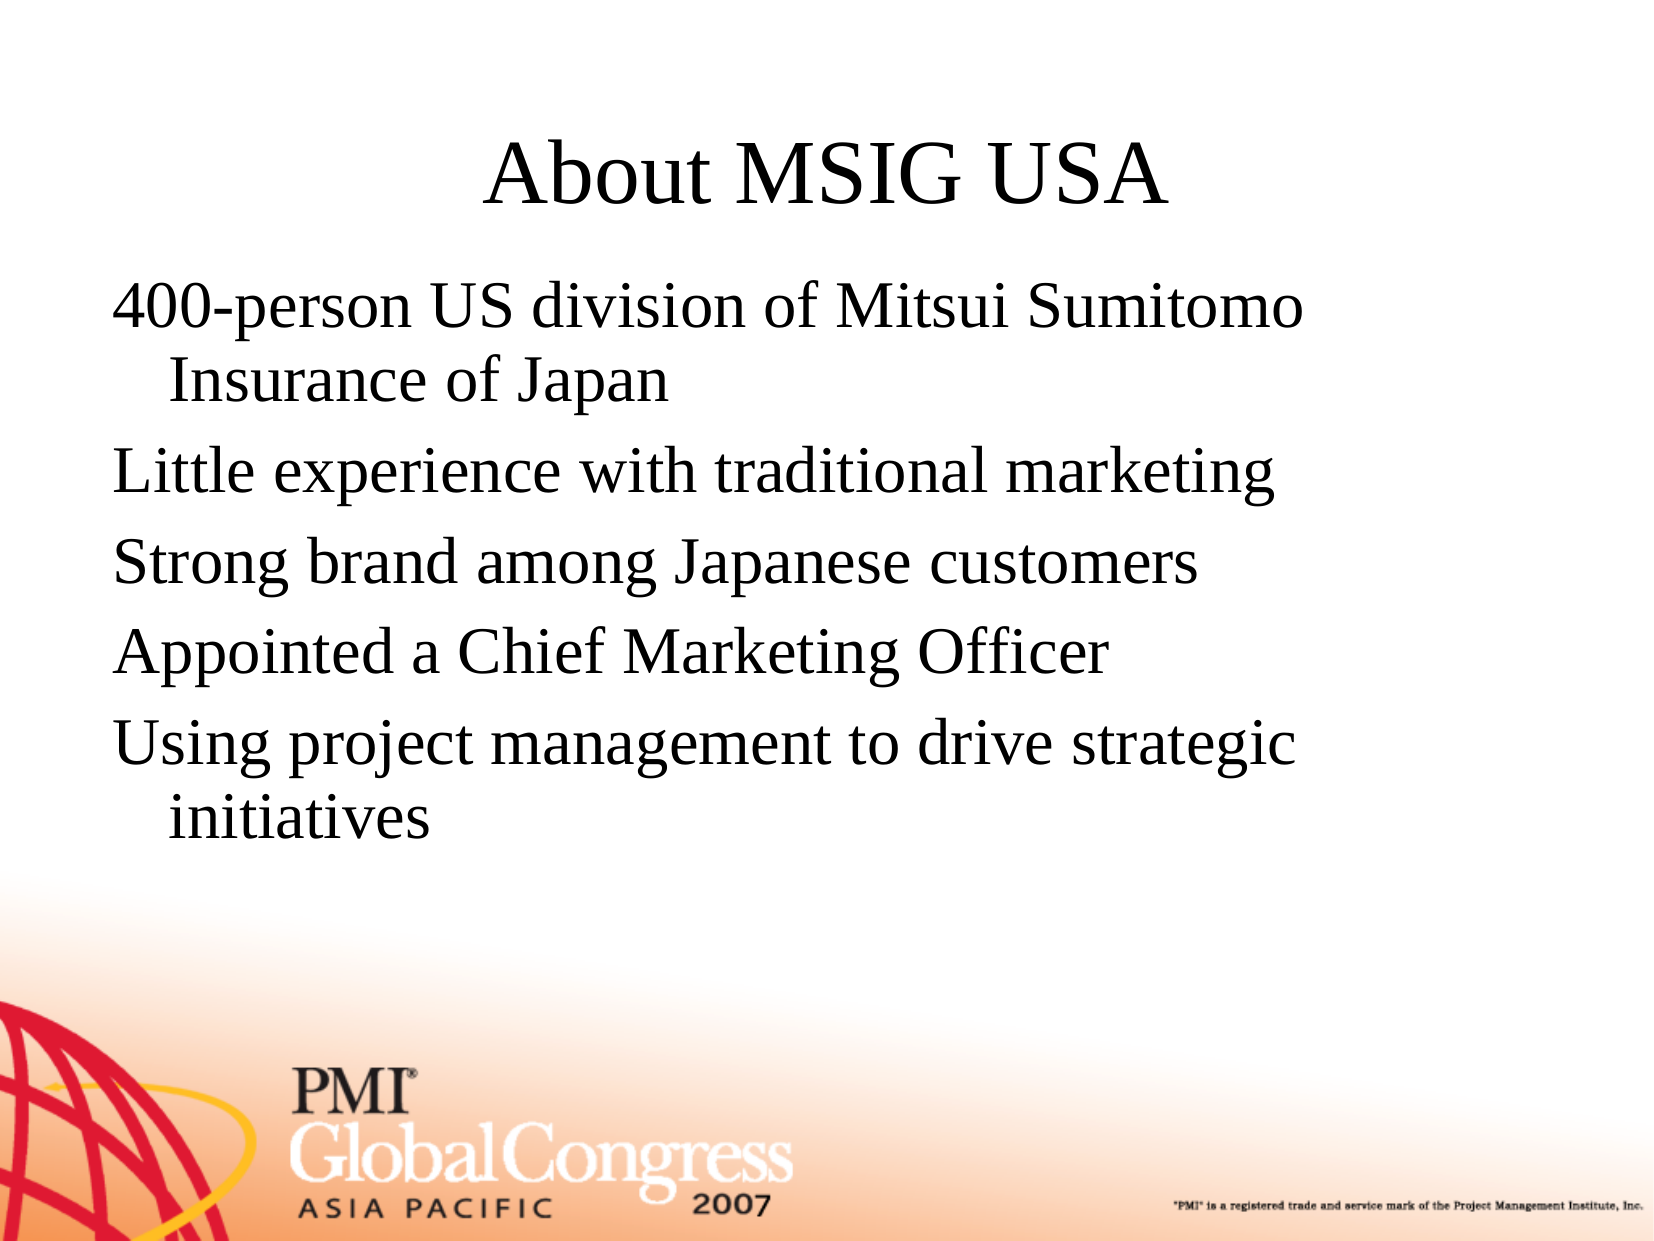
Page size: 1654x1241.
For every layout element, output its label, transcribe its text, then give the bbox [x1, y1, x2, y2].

title About MSIG USA [124, 69, 1530, 277]
list 400-person US division of Mitsui Sumitomo Insurance of Japan Little experience with traditional marketing Strong brand among Japanese customers Appointed a Chief Marketing Officer Using project management to drive strategic initiatives [112, 268, 1519, 1013]
picture [0, 0, 1654, 1241]
